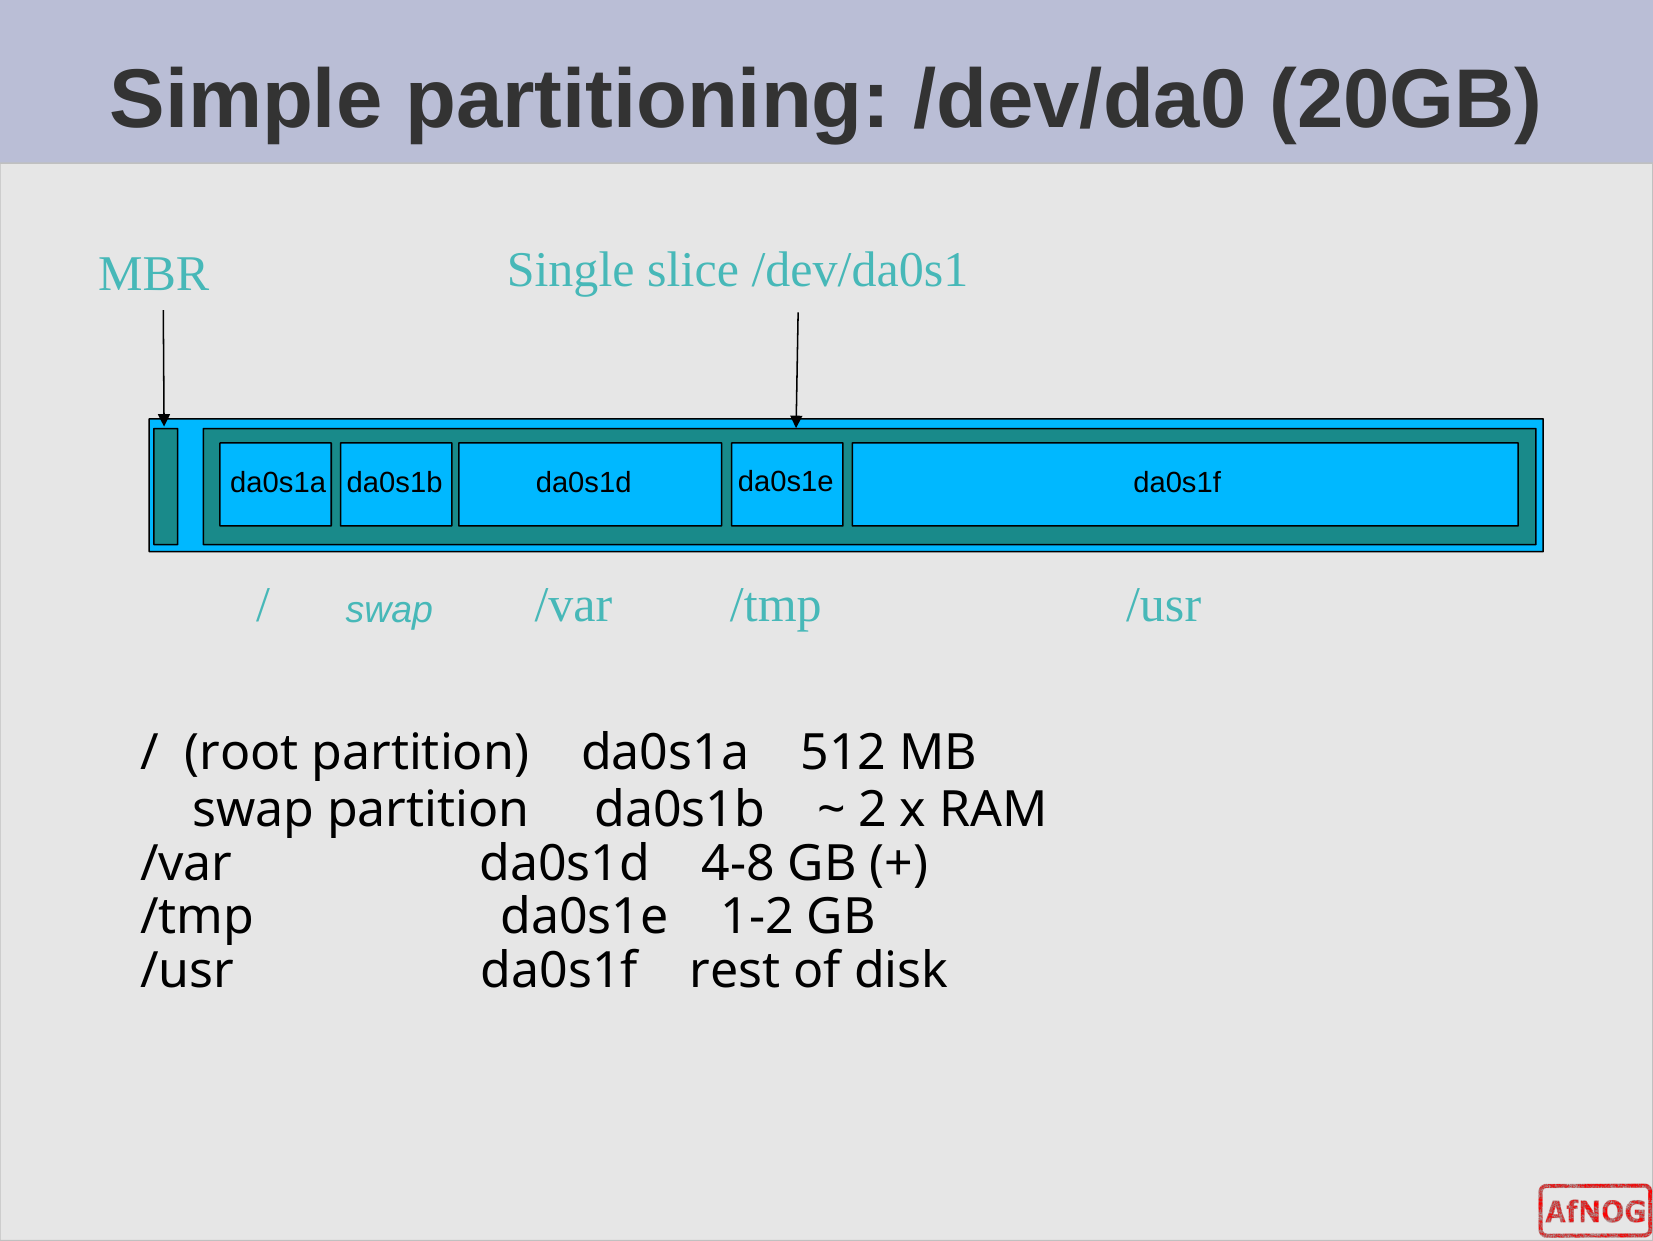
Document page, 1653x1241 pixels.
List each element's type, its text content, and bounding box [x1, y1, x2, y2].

text_box [0, 208, 1653, 1241]
text_box da0s1e [738, 467, 835, 498]
text_box Single slice /dev/da0s1 [506, 245, 970, 298]
text_box da0s1b [346, 468, 443, 499]
title Simple partitioning: /dev/da0 (20GB) [0, 0, 1653, 208]
text_box MBR [98, 248, 210, 301]
text_box /tmp [804, 600, 815, 620]
text_box /tmp [729, 579, 823, 632]
text_box /usr [1126, 579, 1202, 632]
text_box da0s1f [1133, 468, 1222, 499]
text_box /var [534, 579, 613, 632]
picture [1537, 1182, 1653, 1241]
text_box swap [345, 591, 433, 631]
text_box da0s1a [221, 468, 327, 499]
text_box / (root partition) da0s1a 512 MB swap partition da0s1b ~ 2 x RAM /var da0s1d 4-8 GB (+) /tmp da0s1e 1-2 GB /usr da0s1f rest of disk [140, 724, 1516, 986]
text_box da0s1d [535, 468, 633, 499]
text_box / [256, 579, 271, 632]
